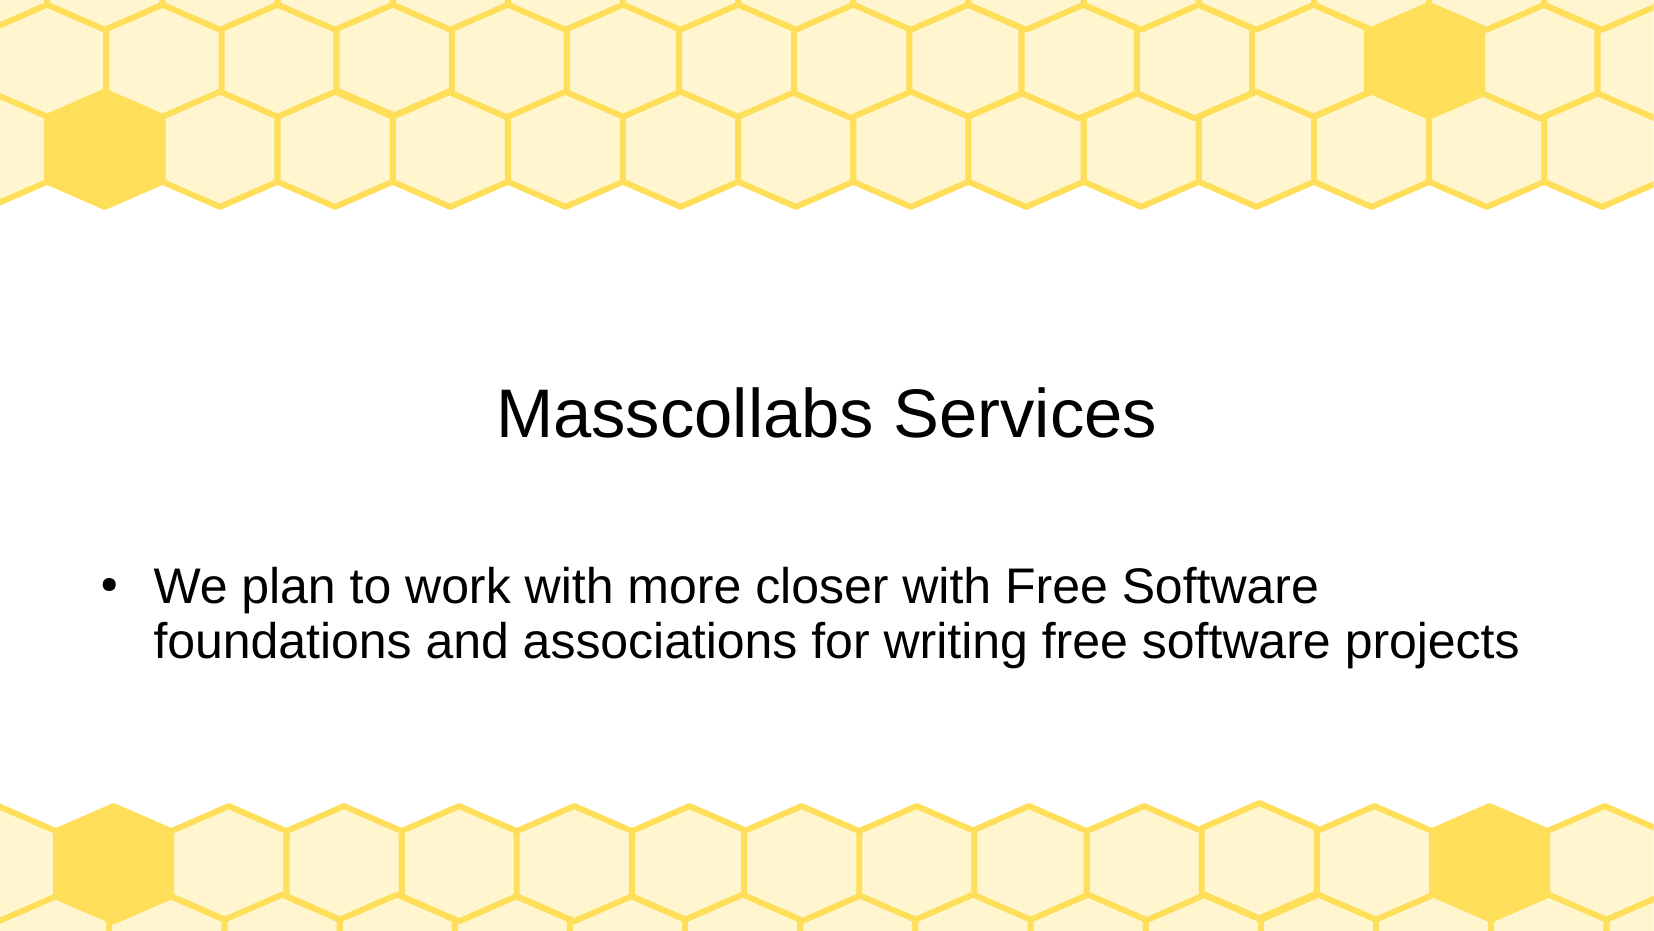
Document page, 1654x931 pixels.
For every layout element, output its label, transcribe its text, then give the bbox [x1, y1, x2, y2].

list We plan to work with more closer with Free Software foundations and associations for writing free software projects [82, 558, 1571, 700]
title Masscollabs Services [82, 314, 1571, 514]
